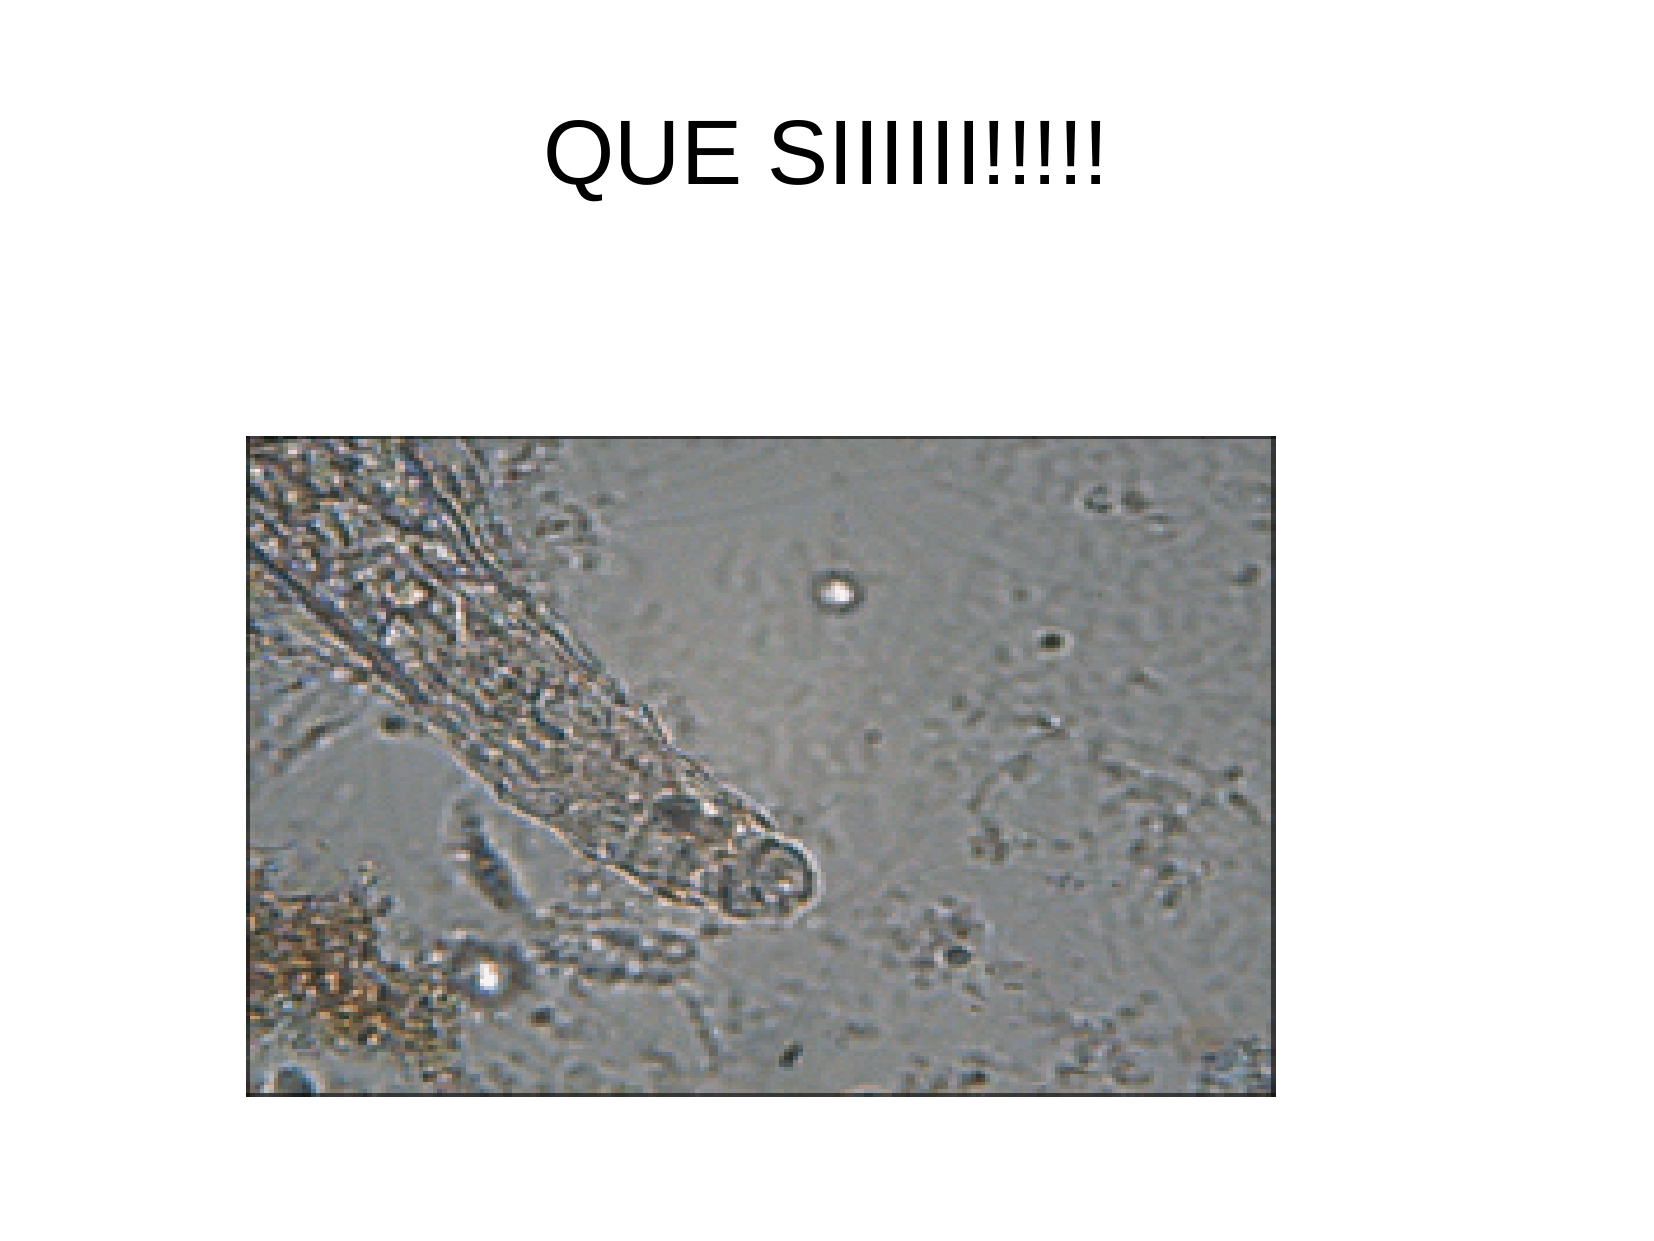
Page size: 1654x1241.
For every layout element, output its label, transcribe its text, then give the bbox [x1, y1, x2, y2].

title QUE SIIIIII!!!!! [82, 49, 1571, 257]
picture [246, 436, 1276, 1097]
